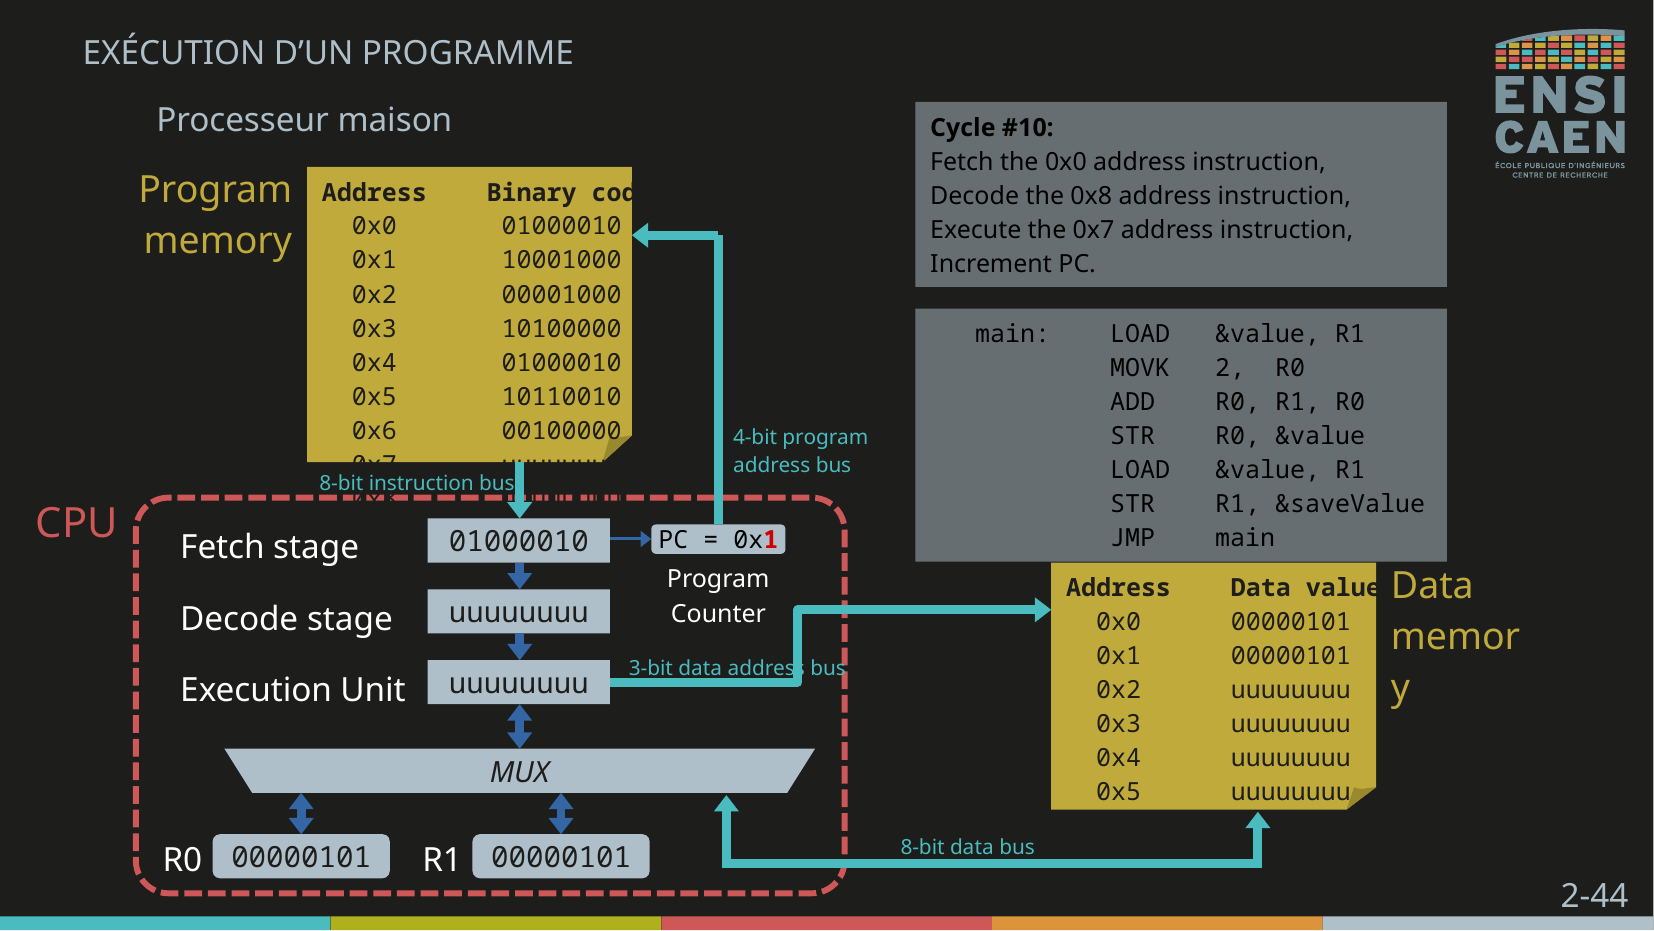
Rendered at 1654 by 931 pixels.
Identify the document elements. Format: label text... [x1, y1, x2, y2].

text_box Decode stage [165, 587, 432, 640]
text_box 00000101 [237, 834, 390, 879]
text_box PC = 0x1 [651, 524, 786, 554]
text_box Cycle #10: Fetch the 0x0 address instruction, Decode the 0x8 address instruction, Execute the 0x7 address instruction, Increment PC. [915, 101, 1447, 280]
text_box CPU [17, 485, 136, 548]
text_box MUX [224, 748, 816, 793]
text_box uuuuuuuu [432, 589, 610, 634]
text_box uuuuuuuu [432, 660, 610, 705]
text_box 01000010 [432, 518, 610, 563]
text_box Data memory [1375, 550, 1554, 650]
text_box 8-bit data bus [885, 824, 1152, 859]
text_box Fetch stage [165, 515, 432, 568]
title EXÉCUTION D’UN PROGRAMME Processeur maison [82, 0, 1467, 148]
text_box Execution Unit [165, 658, 432, 711]
text_box 3-bit data address bus [614, 645, 880, 684]
text_box Address Binary code 0x0 01000010 0x1 10001000 0x2 00001000 0x3 10100000 0x4 01000010 0x5 10110010 0x6 00100000 0x7 uuuuuuuu 0x8 uuuuuuuu ... [307, 166, 632, 463]
text_box Program memory [118, 155, 308, 254]
text_box R0 [147, 828, 237, 881]
text_box Program Counter [651, 553, 786, 625]
text_box Address Data value 0x0 00000101 0x1 00000101 0x2 uuuuuuuu 0x3 uuuuuuuu 0x4 uuuuuuuu 0x5 uuuuuuuu 0x6 uuuuuuuu 0x7 uuuuuuuu [1051, 562, 1377, 810]
text_box 8-bit instruction bus [304, 460, 540, 502]
text_box main: LOAD &value, R1 MOVK 2, R0 ADD R0, R1, R0 STR R0, &value LOAD &value, R1 STR R1, &saveValue JMP main [915, 308, 1447, 499]
text_box 4-bit program address bus [718, 414, 886, 477]
text_box 00000101 [497, 834, 650, 879]
text_box R1 [407, 828, 497, 881]
